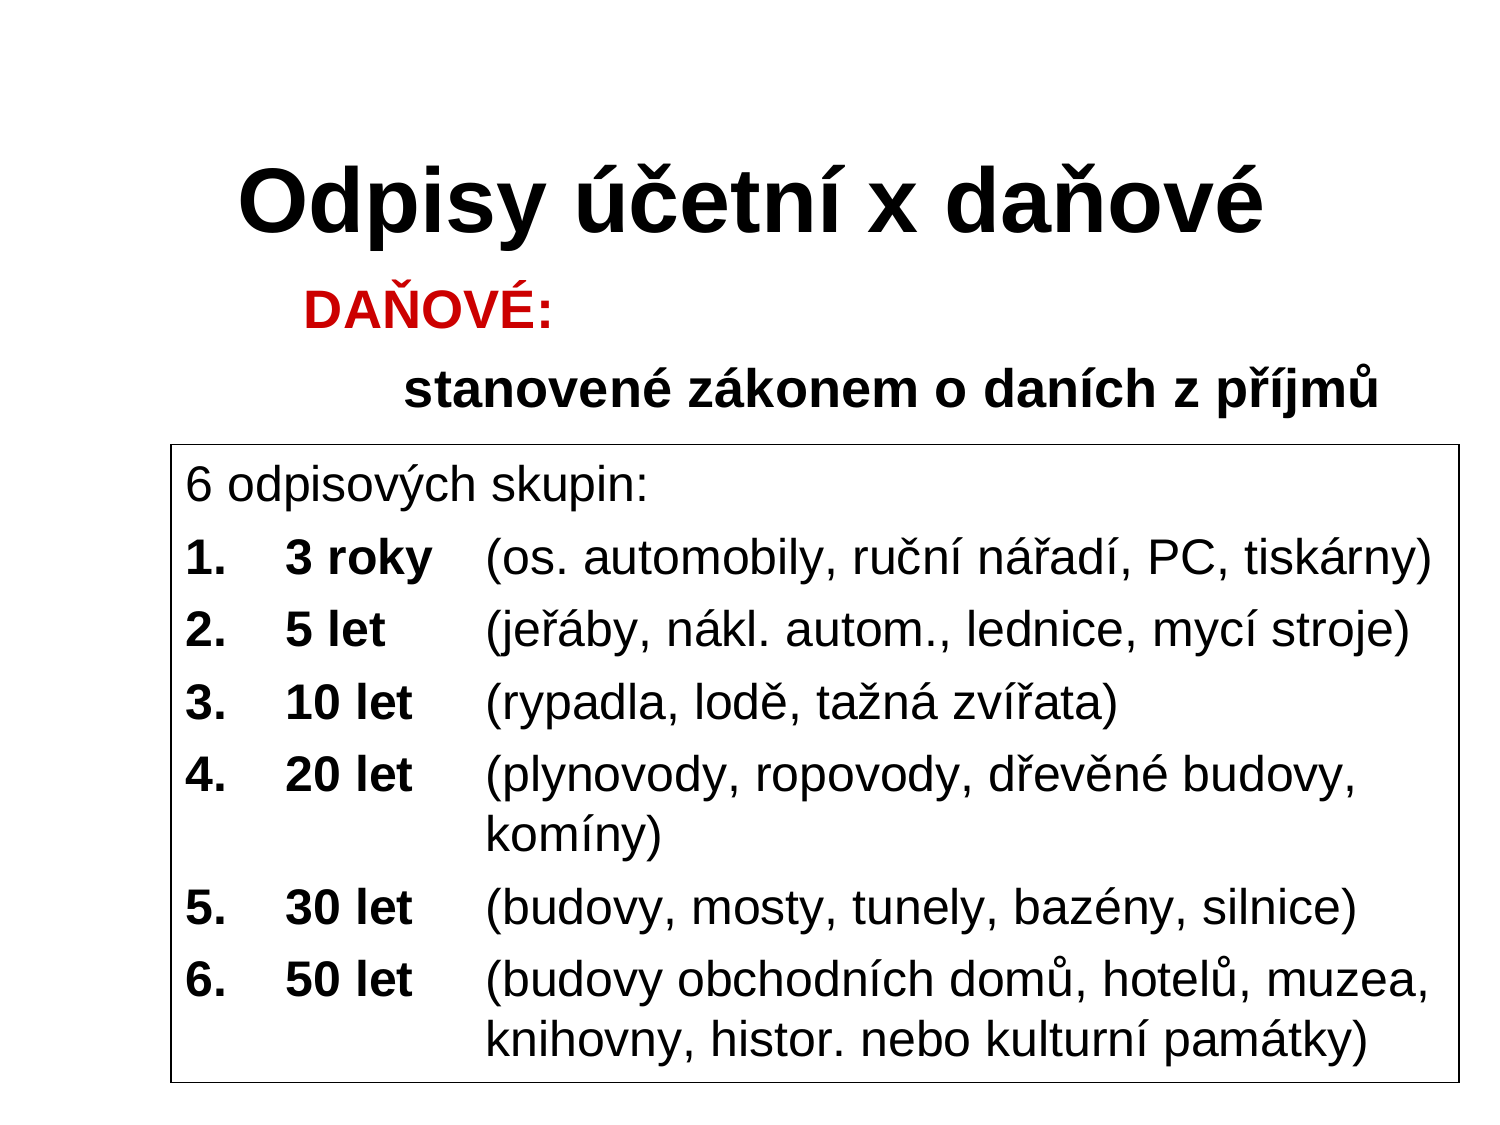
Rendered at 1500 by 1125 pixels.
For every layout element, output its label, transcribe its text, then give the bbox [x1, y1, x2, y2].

text_box DAŇOVÉ: stanovené zákonem o daních z příjmů [289, 267, 1418, 444]
title Odpisy účetní x daňové [76, 101, 1427, 290]
text_box 6 odpisových skupin: 3 roky (os. automobily, ruční nářadí, PC, tiskárny) 5 let (jeřáby, nákl. autom., lednice, mycí stroje) 10 let (rypadla, lodě, tažná zvířata) 20 let (plynovody, ropovody, dřevěné budovy, komíny) 30 let (budovy, mosty, tunely, bazény, silnice) 50 let (budovy obchodních domů, hotelů, muzea, knihovny, histor. nebo kulturní památky) [171, 444, 1459, 1083]
